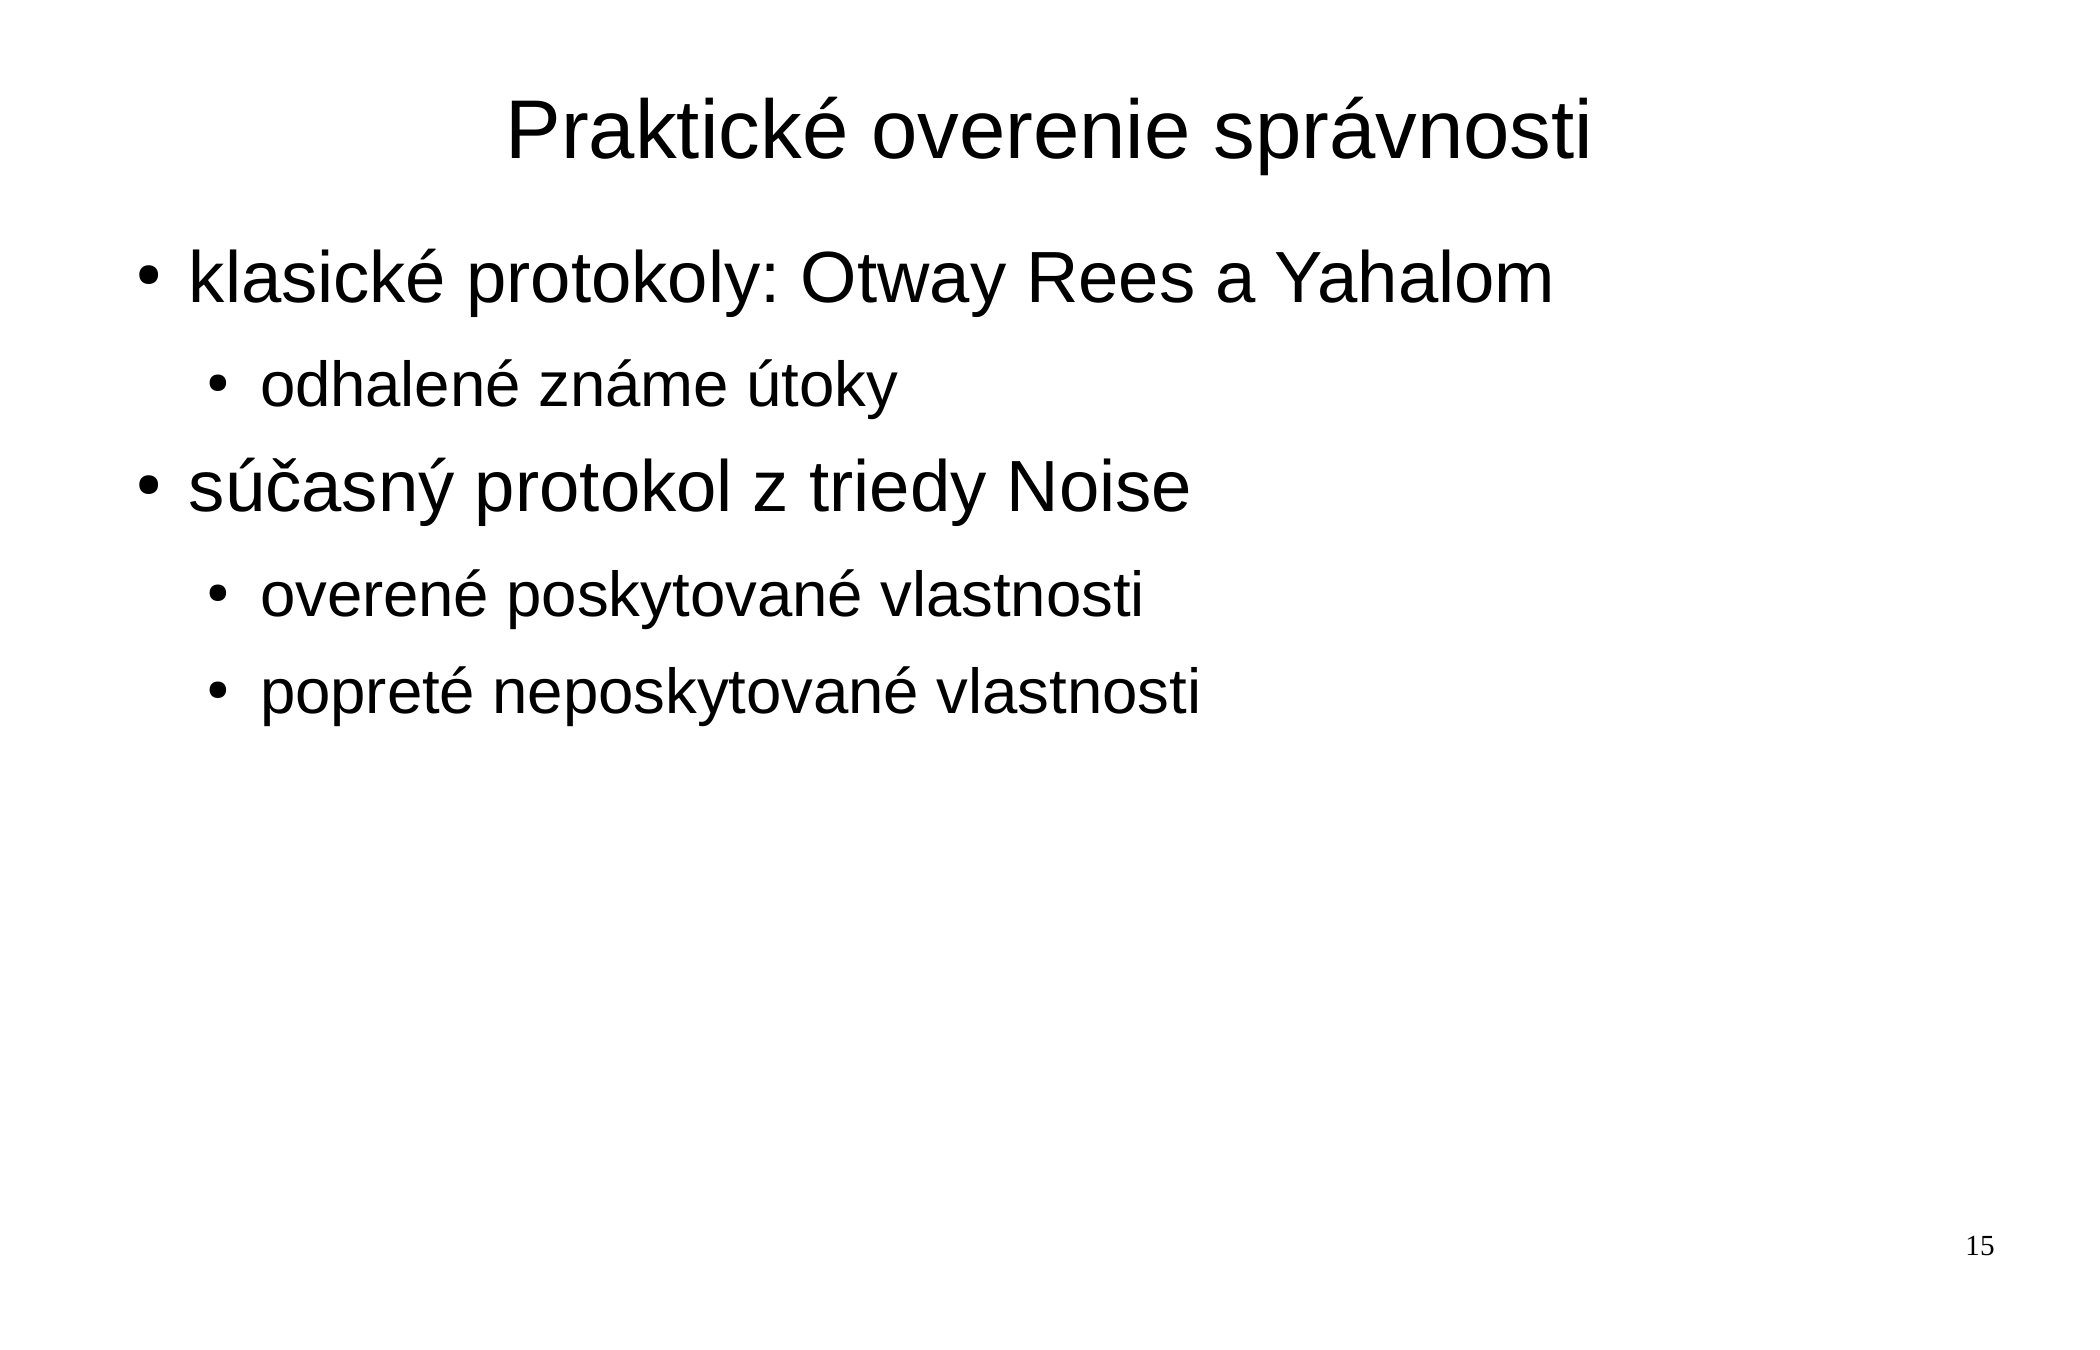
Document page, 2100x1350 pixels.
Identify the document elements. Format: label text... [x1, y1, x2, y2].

title Praktické overenie správnosti [105, 53, 1996, 207]
list klasické protokoly: Otway Rees a Yahalom odhalené známe útoky súčasný protokol z triedy Noise overené poskytované vlastnosti popreté neposkytované vlastnosti [118, 236, 2009, 1129]
